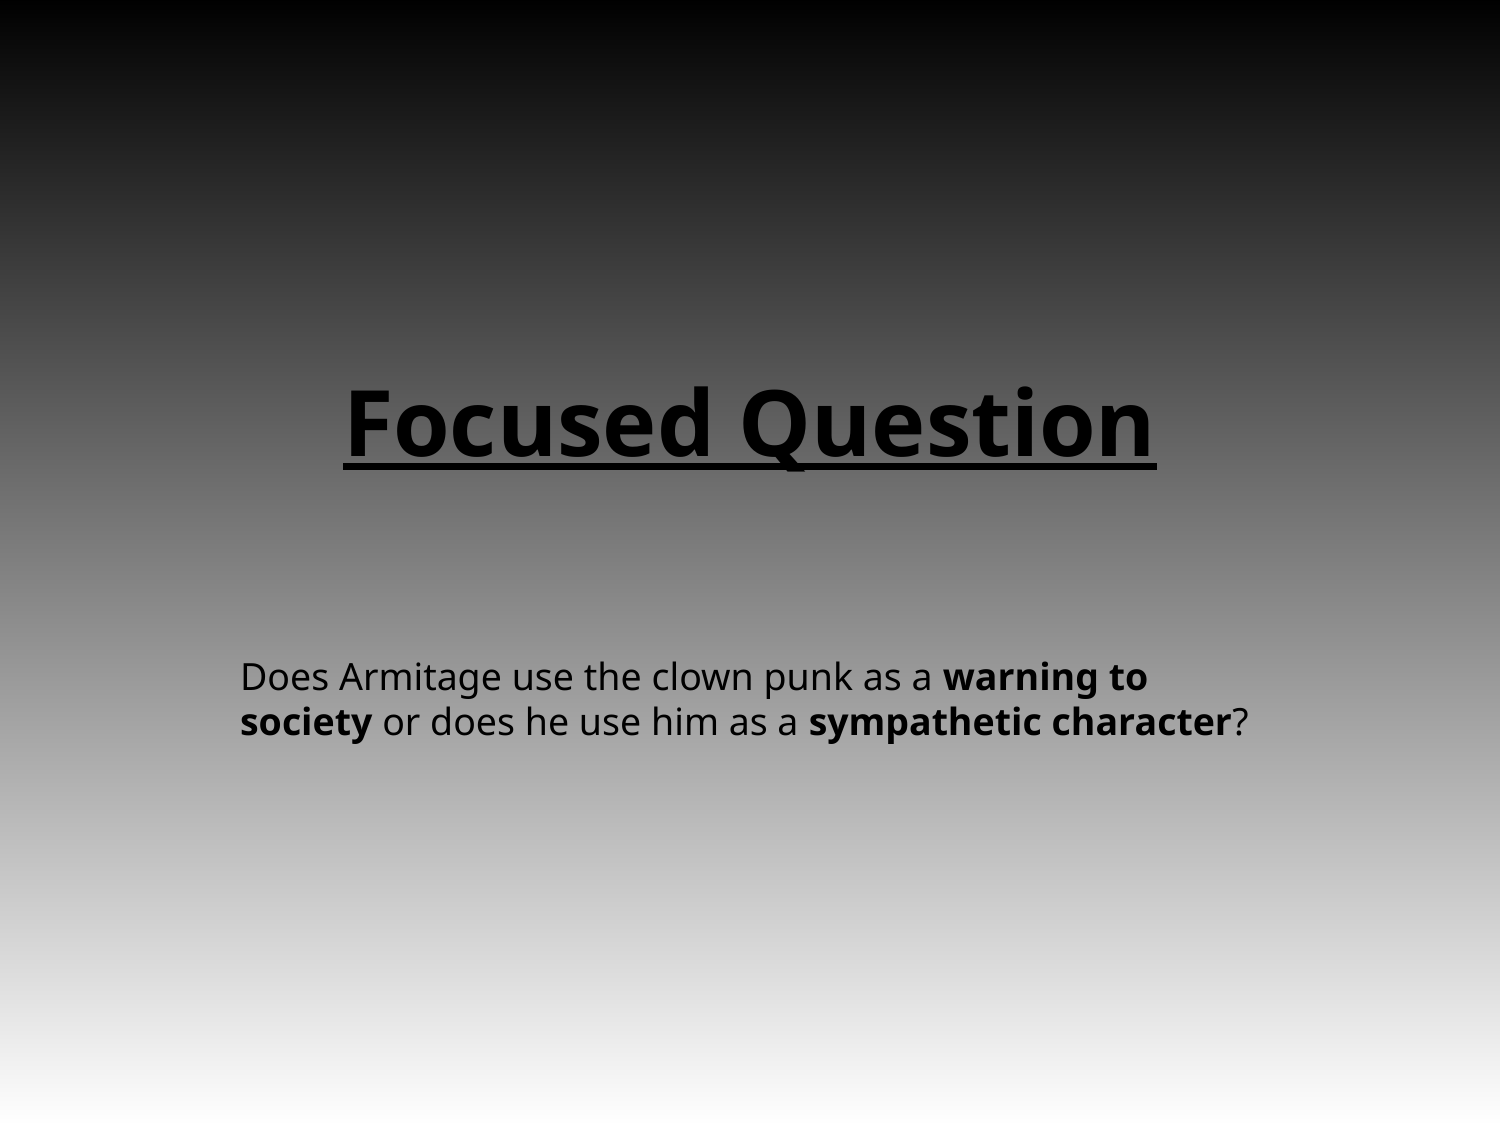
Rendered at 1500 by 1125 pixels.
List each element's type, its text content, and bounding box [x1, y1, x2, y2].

text_box Does Armitage use the clown punk as a warning to society or does he use him as a sympathetic character? [224, 637, 1275, 796]
title Focused Question [112, 349, 1388, 591]
